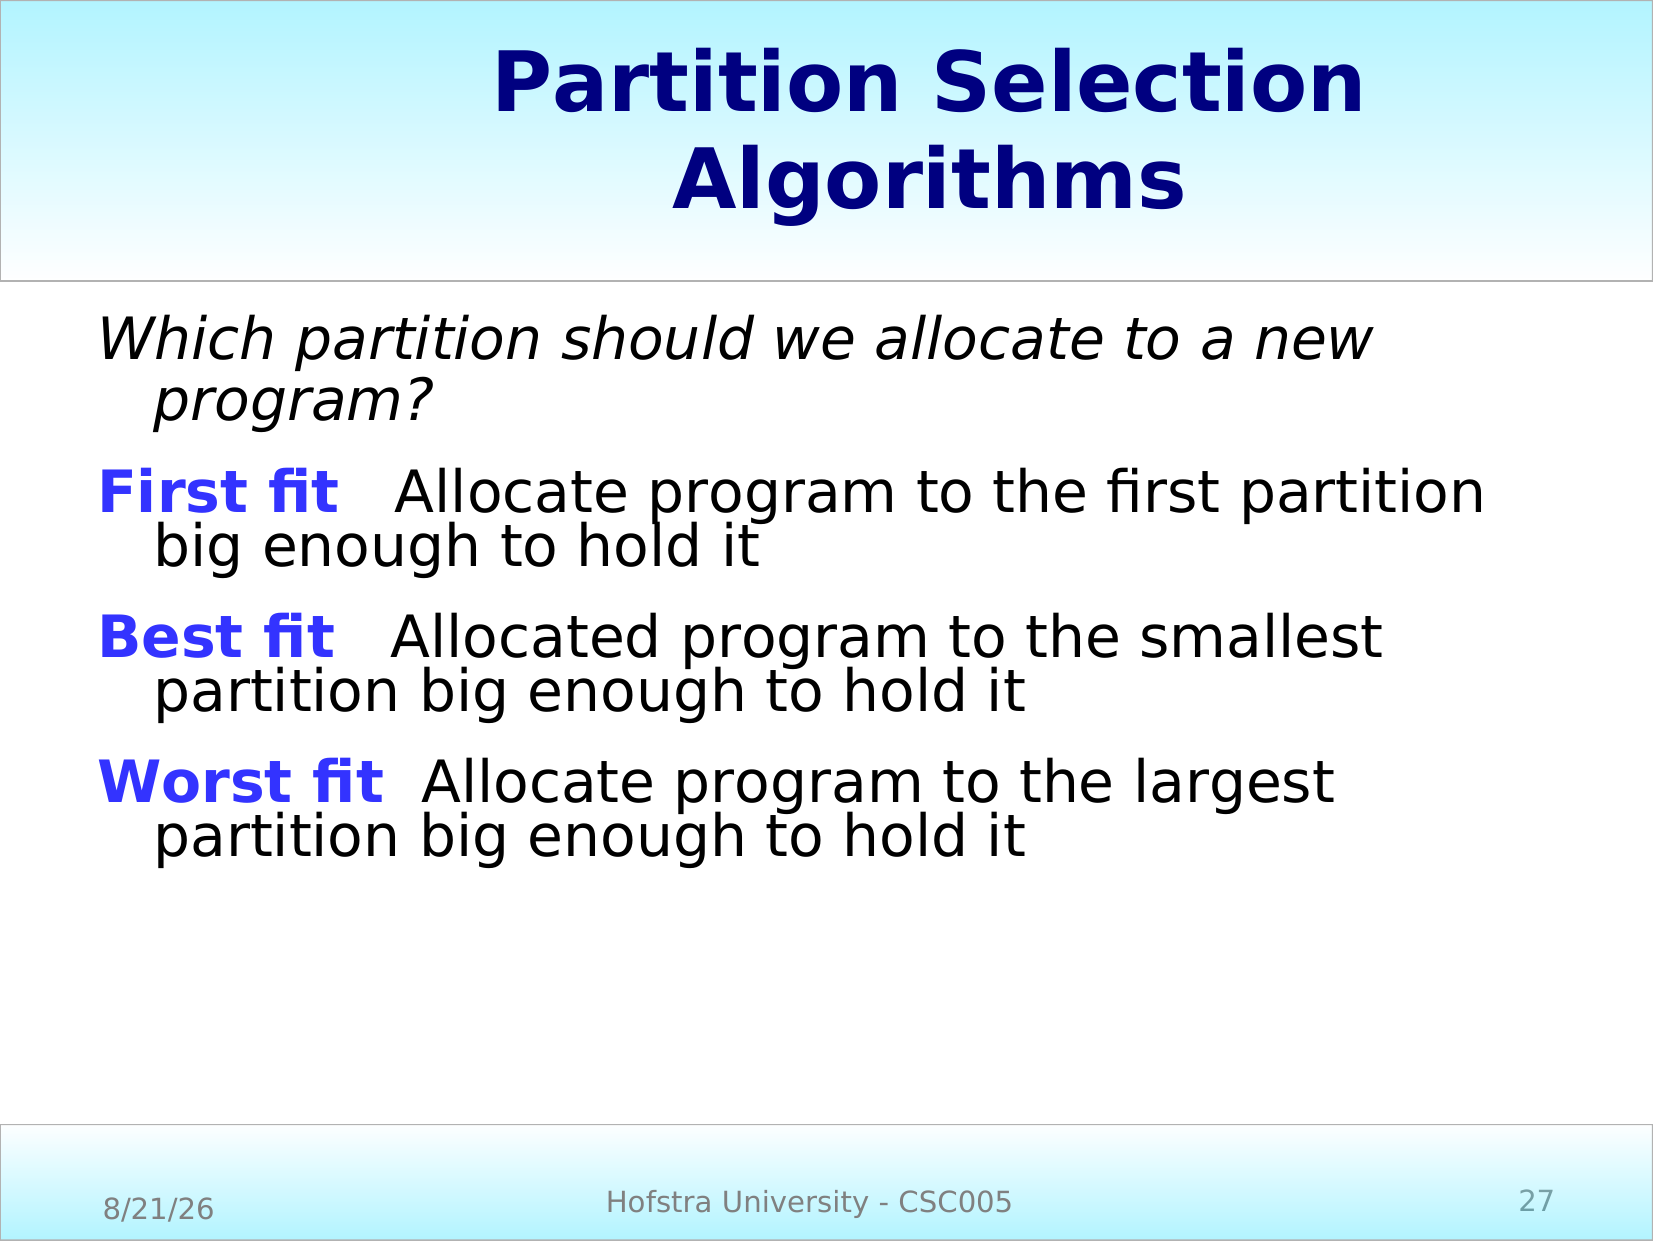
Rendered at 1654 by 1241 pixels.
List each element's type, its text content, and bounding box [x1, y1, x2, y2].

list Which partition should we allocate to a new program? First fit Allocate program to the first partition big enough to hold it Best fit Allocated program to the smallest partition big enough to hold it Worst fit Allocate program to the largest partition big enough to hold it [82, 303, 1571, 1131]
title Partition Selection Algorithms [247, 12, 1612, 250]
